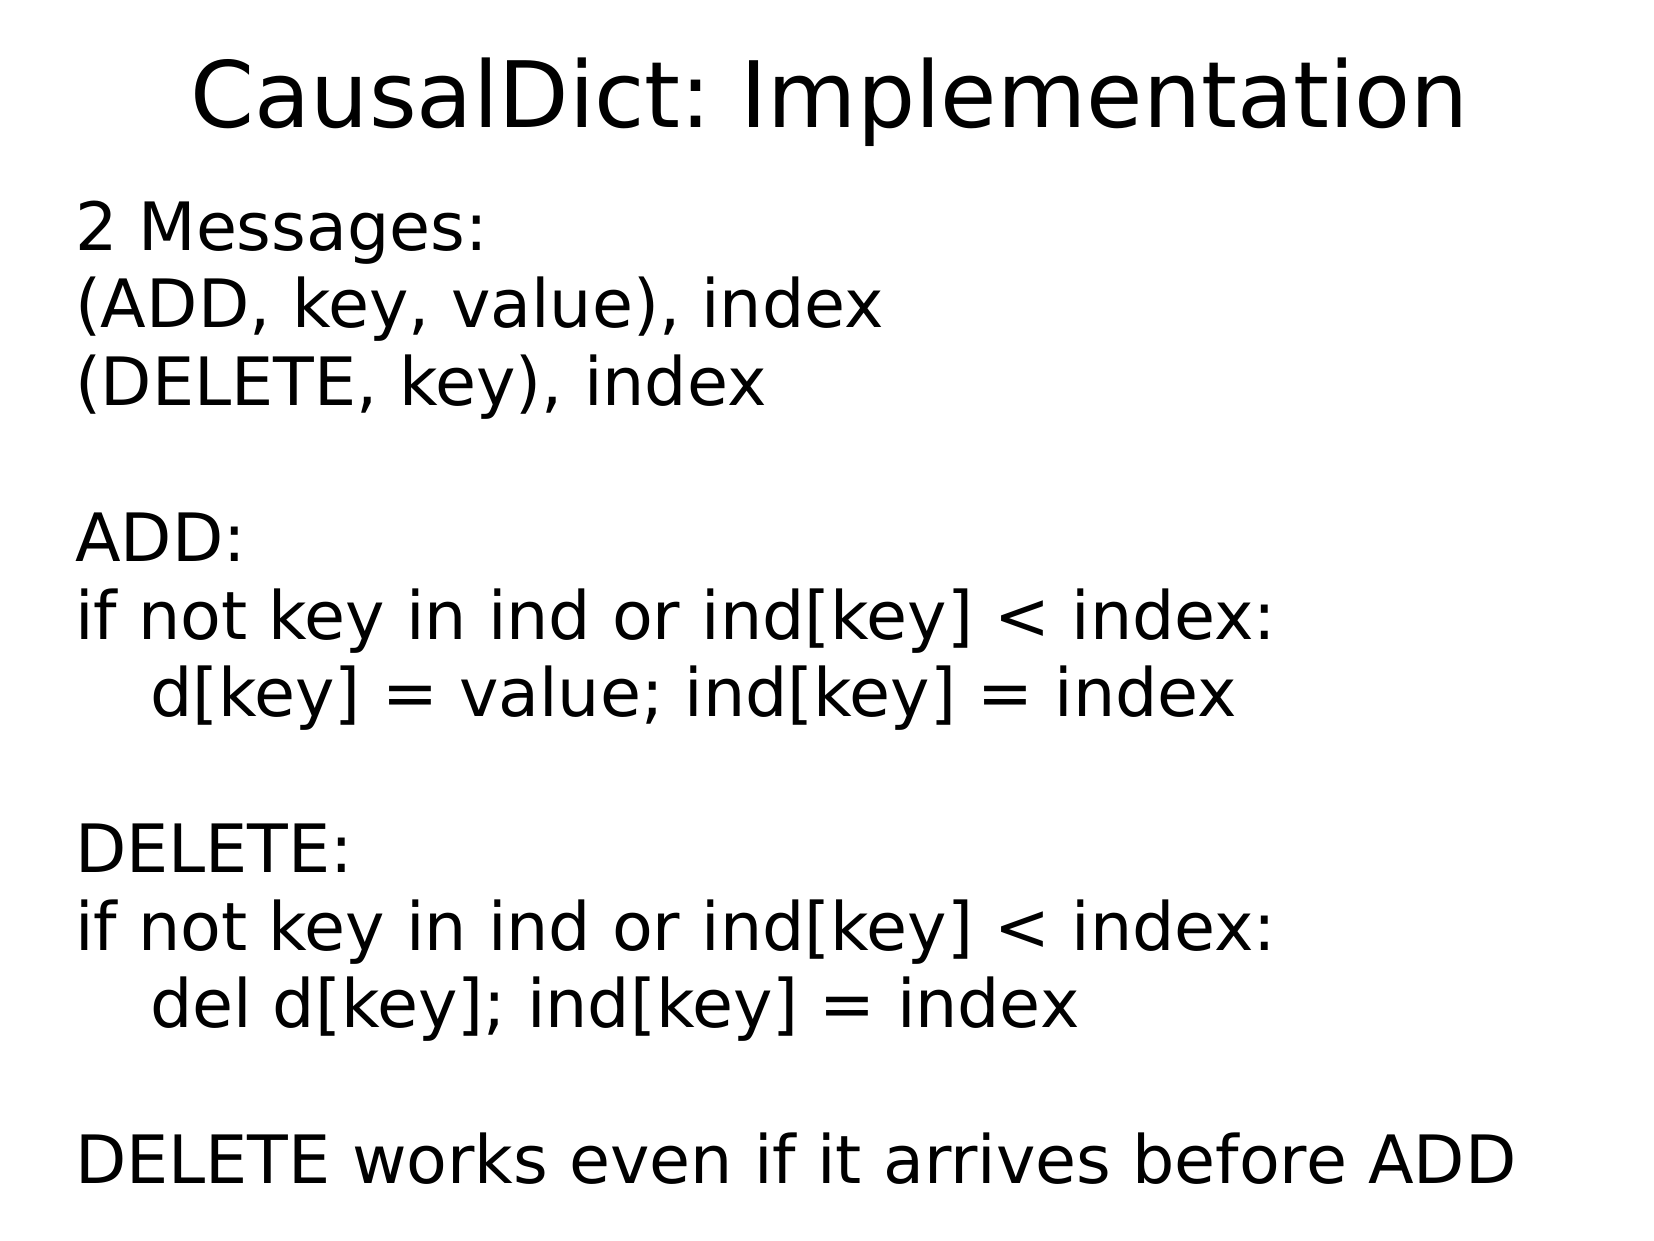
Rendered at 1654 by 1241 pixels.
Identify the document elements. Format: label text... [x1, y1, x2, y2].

title CausalDict: Implementation [86, 0, 1576, 187]
subtitle 2 Messages: (ADD, key, value), index (DELETE, key), index ADD: if not key in ind or ind[key] < index: d[key] = value; ind[key] = index DELETE: if not key in ind or ind[key] < index: del d[key]; ind[key] = index DELETE works even if it arrives before ADD [75, 187, 1609, 1201]
